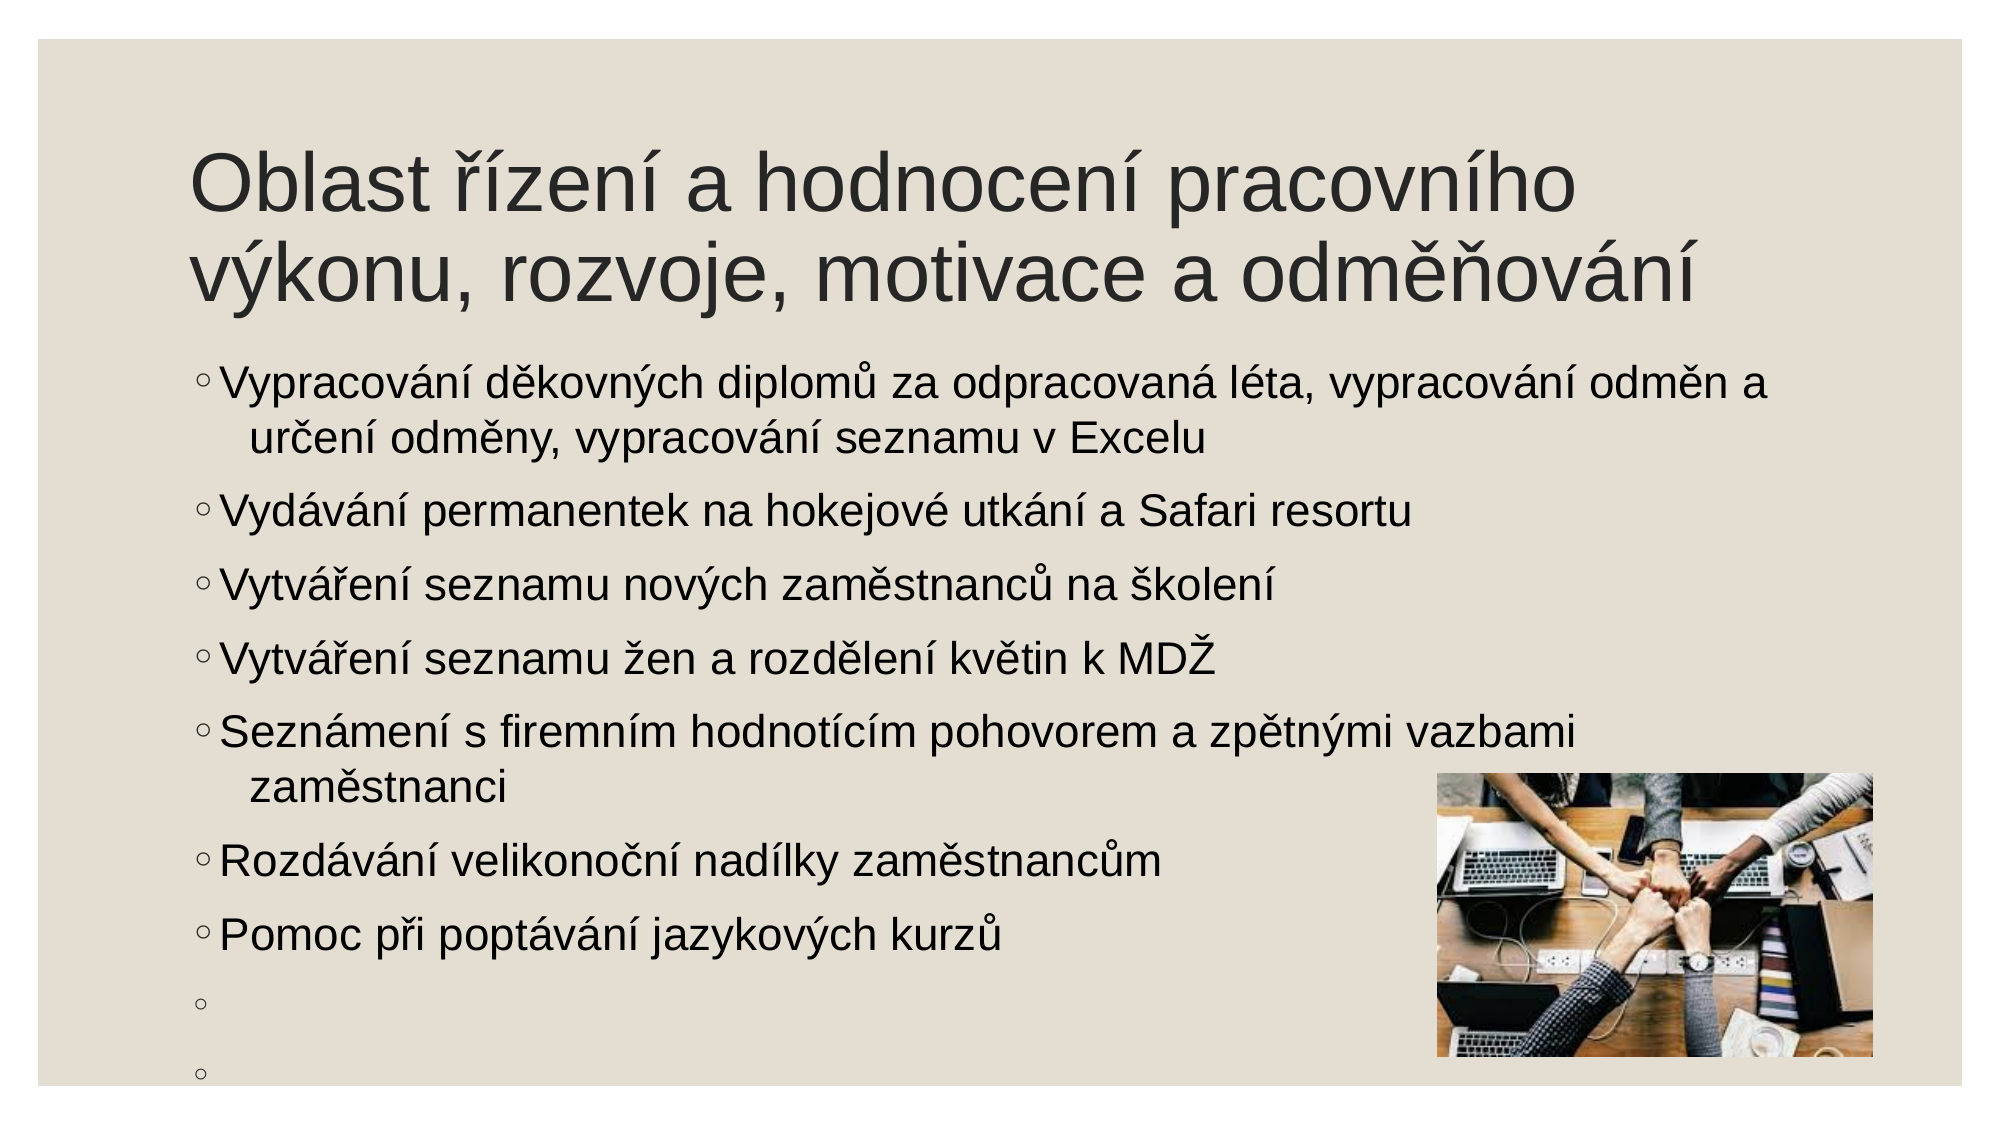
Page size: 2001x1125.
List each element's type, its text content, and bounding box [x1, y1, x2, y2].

title Oblast řízení a hodnocení pracovního výkonu, rozvoje, motivace a odměňování [174, 37, 1825, 331]
picture [1437, 773, 1873, 1057]
list Vypracování děkovných diplomů za odpracovaná léta, vypracování odměn a určení odměny, vypracování seznamu v Excelu Vydávání permanentek na hokejové utkání a Safari resortu Vytváření seznamu nových zaměstnanců na školení Vytváření seznamu žen a rozdělení květin k MDŽ Seznámení s firemním hodnotícím pohovorem a zpětnými vazbami zaměstnanci Rozdávání velikonoční nadílky zaměstnancům Pomoc při poptávání jazykových kurzů [174, 345, 1825, 991]
